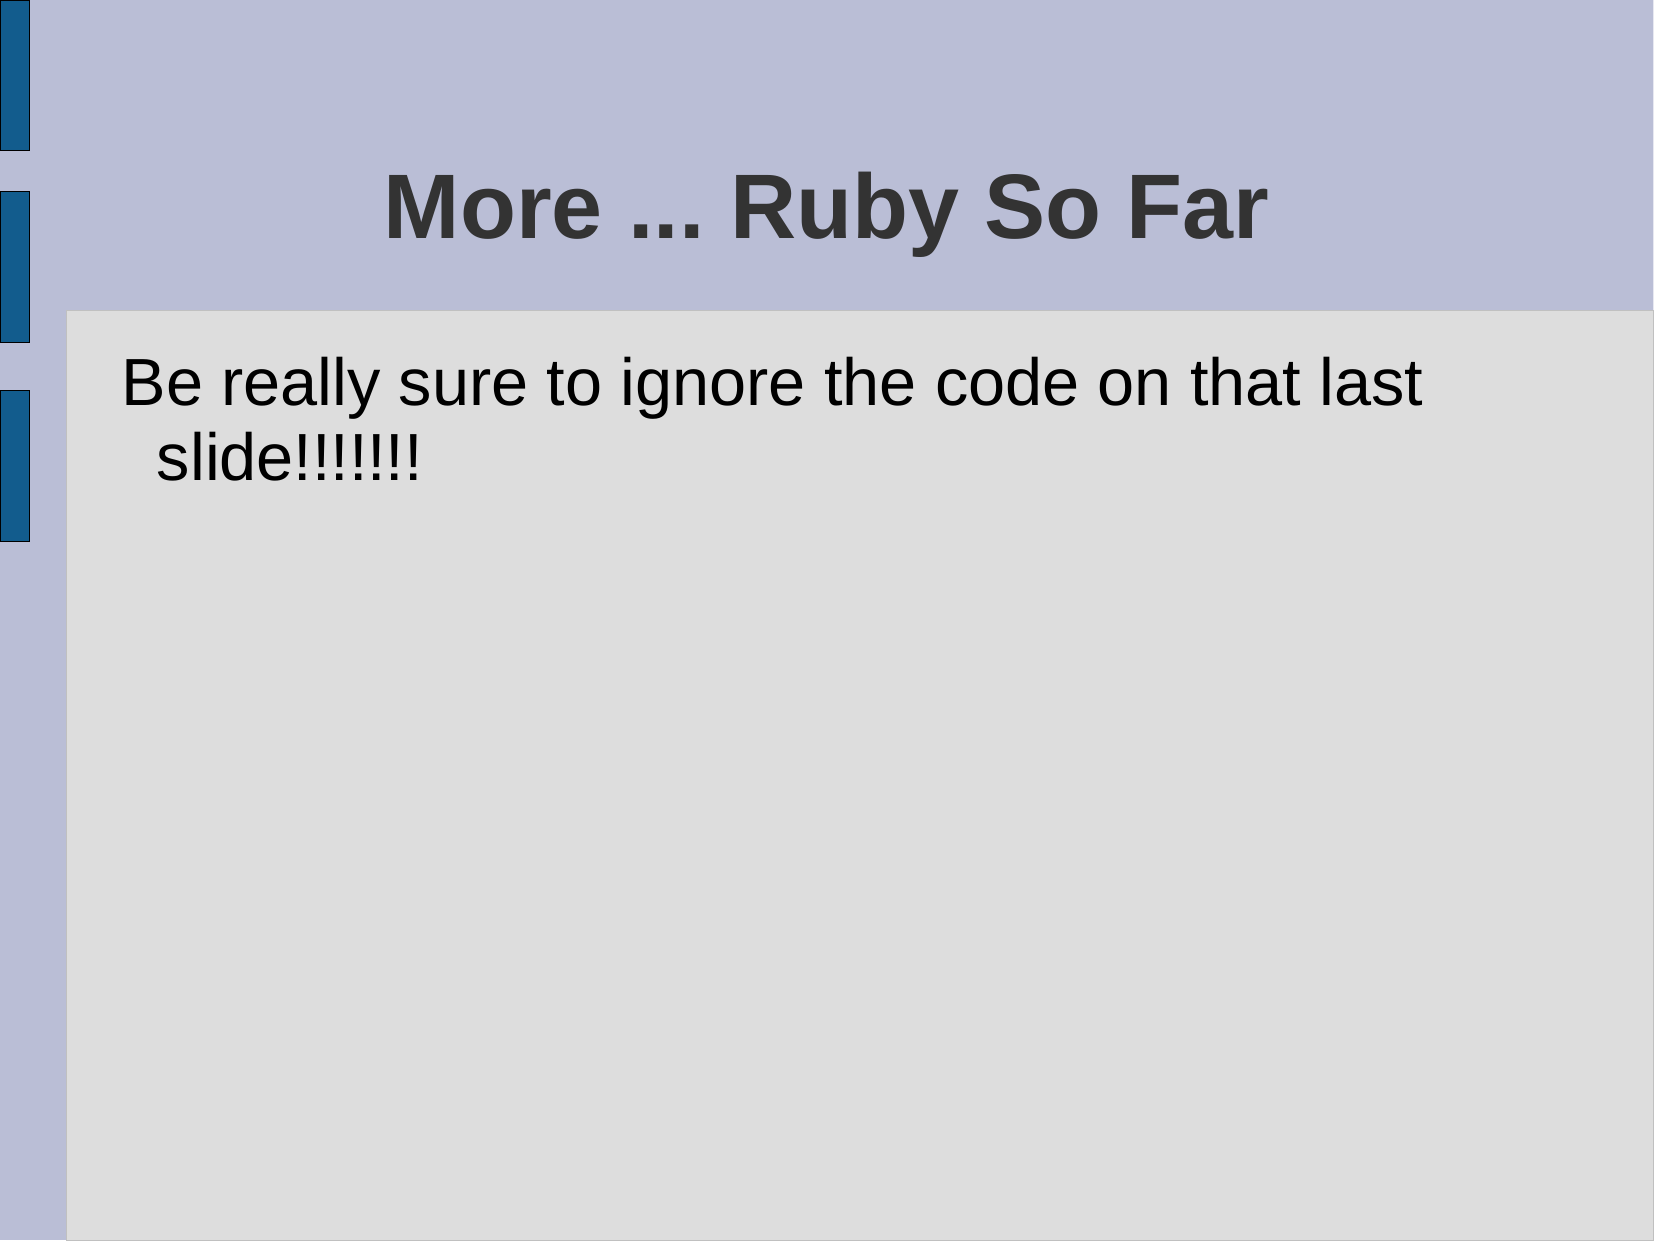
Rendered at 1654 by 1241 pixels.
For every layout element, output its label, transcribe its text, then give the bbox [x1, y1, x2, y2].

title More ... Ruby So Far [121, 102, 1534, 311]
list Be really sure to ignore the code on that last slide!!!!!!! [121, 344, 1534, 1127]
